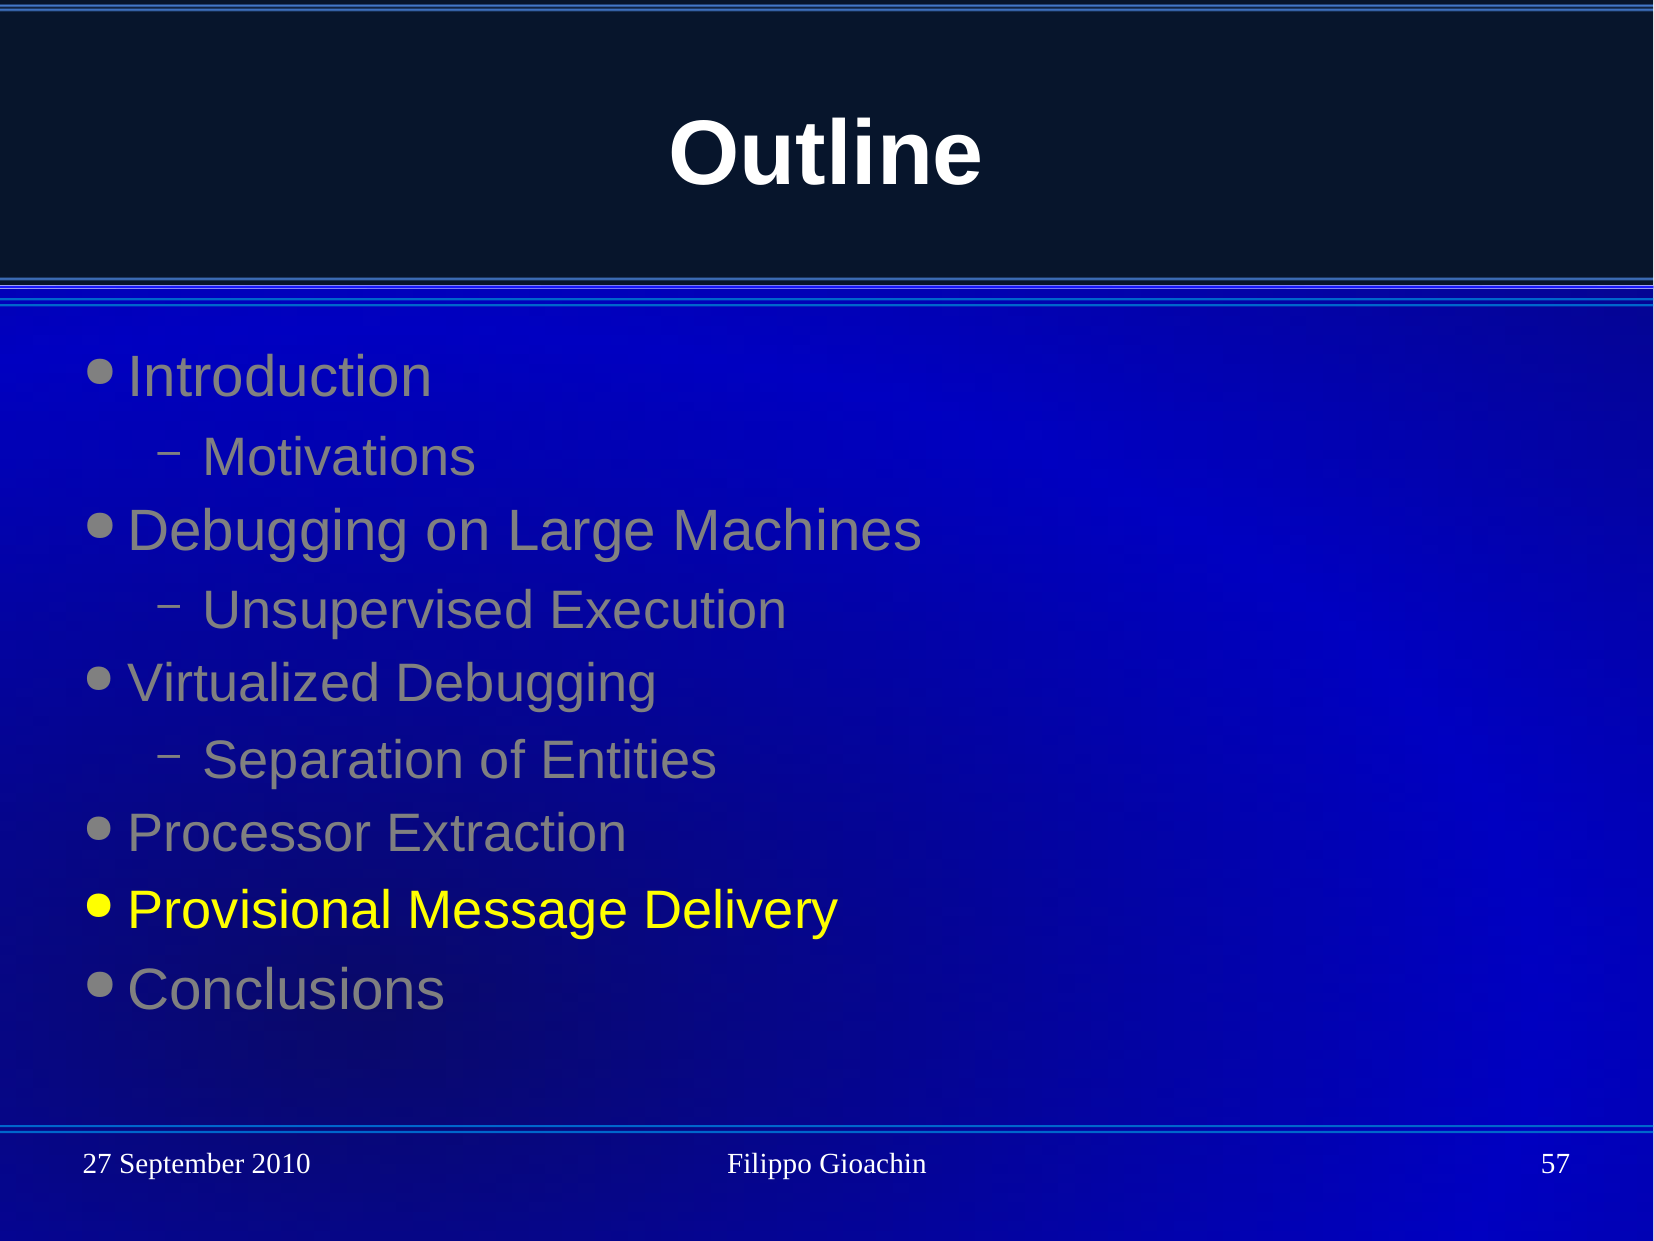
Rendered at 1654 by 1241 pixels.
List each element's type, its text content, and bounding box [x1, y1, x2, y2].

picture [0, 289, 1654, 298]
title Outline [82, 49, 1571, 257]
picture [153, 1161, 159, 1172]
picture [300, 1160, 307, 1172]
picture [787, 1161, 793, 1172]
picture [0, 307, 1654, 1125]
picture [210, 1161, 217, 1172]
picture [852, 1160, 859, 1172]
list Introduction Motivations Debugging on Large Machines Unsupervised Execution Virtualized Debugging Separation of Entities Processor Extraction Provisional Message Delivery Conclusions [82, 355, 1571, 1160]
picture [772, 1161, 778, 1172]
picture [270, 1160, 277, 1172]
picture [0, 1134, 1654, 1241]
picture [801, 1160, 808, 1172]
picture [0, 0, 1654, 285]
